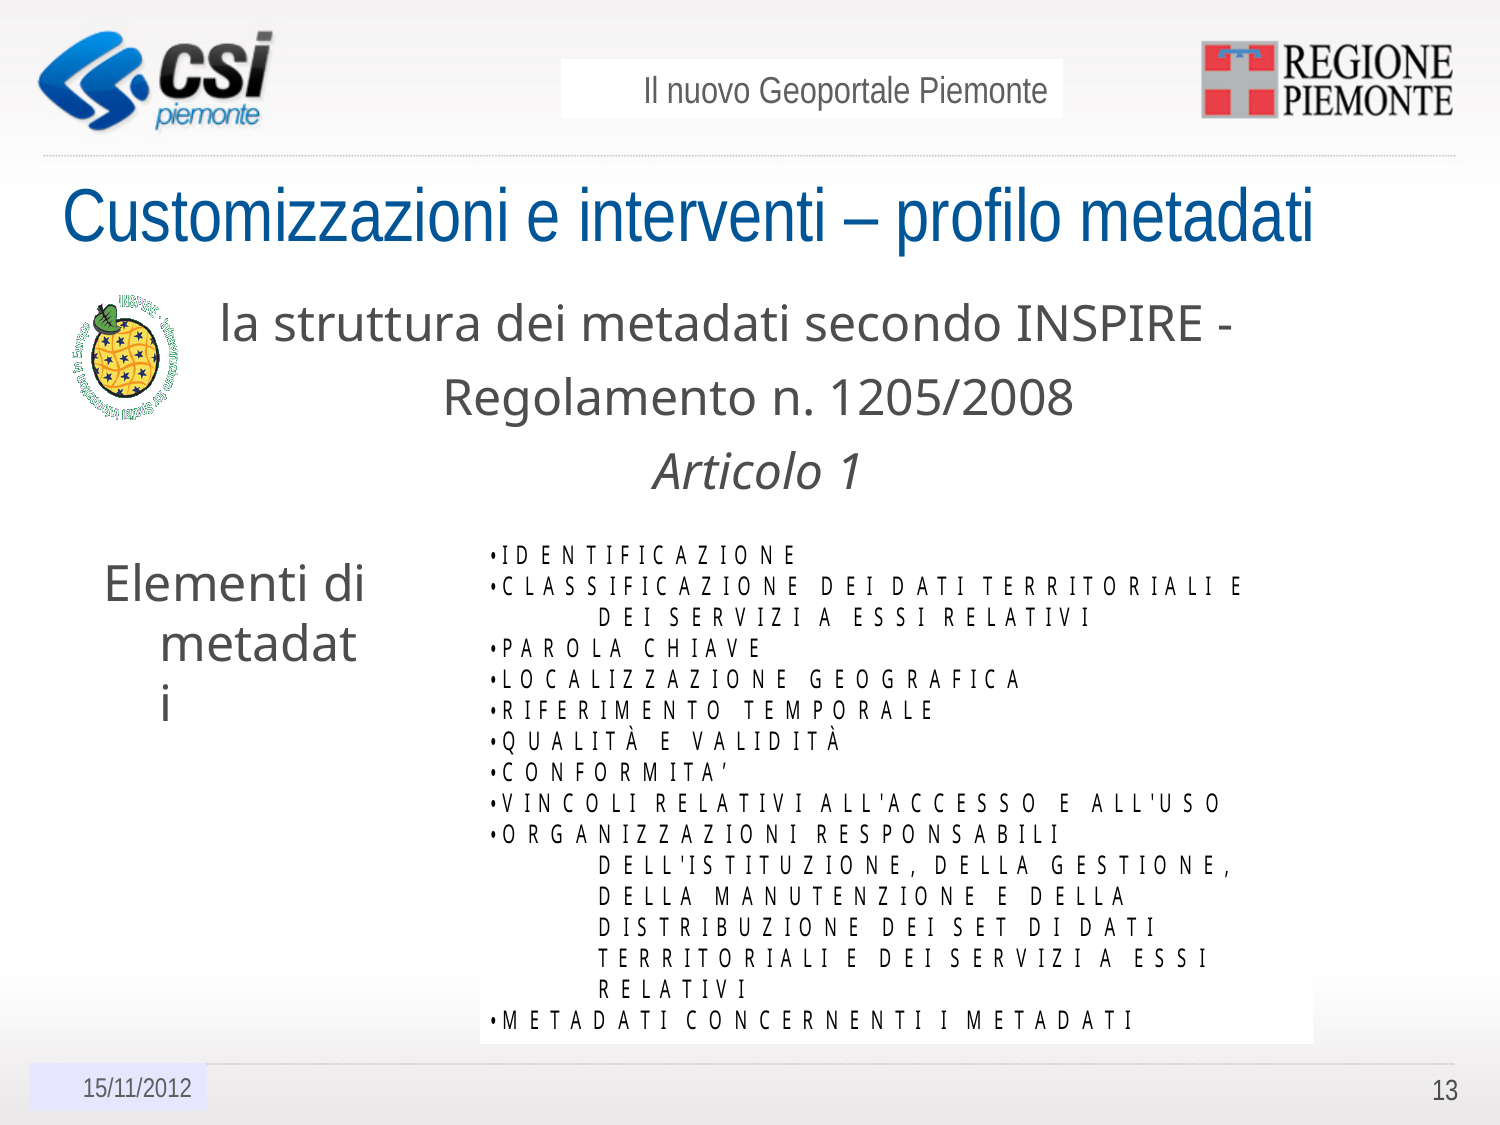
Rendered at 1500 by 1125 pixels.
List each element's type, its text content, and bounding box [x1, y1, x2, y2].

picture [0, 0, 1500, 1125]
title Customizzazioni e interventi – profilo metadati [47, 158, 1447, 370]
picture [72, 295, 178, 420]
picture [472, 531, 1314, 1051]
text_box Elementi di metadati [88, 544, 384, 680]
text_box Il nuovo Geoportale Piemonte [561, 59, 1063, 119]
list la struttura dei metadati secondo INSPIRE - Regolamento n. 1205/2008 Articolo 1 [29, 283, 1424, 1125]
text_box 15/11/2012 [29, 1063, 207, 1111]
